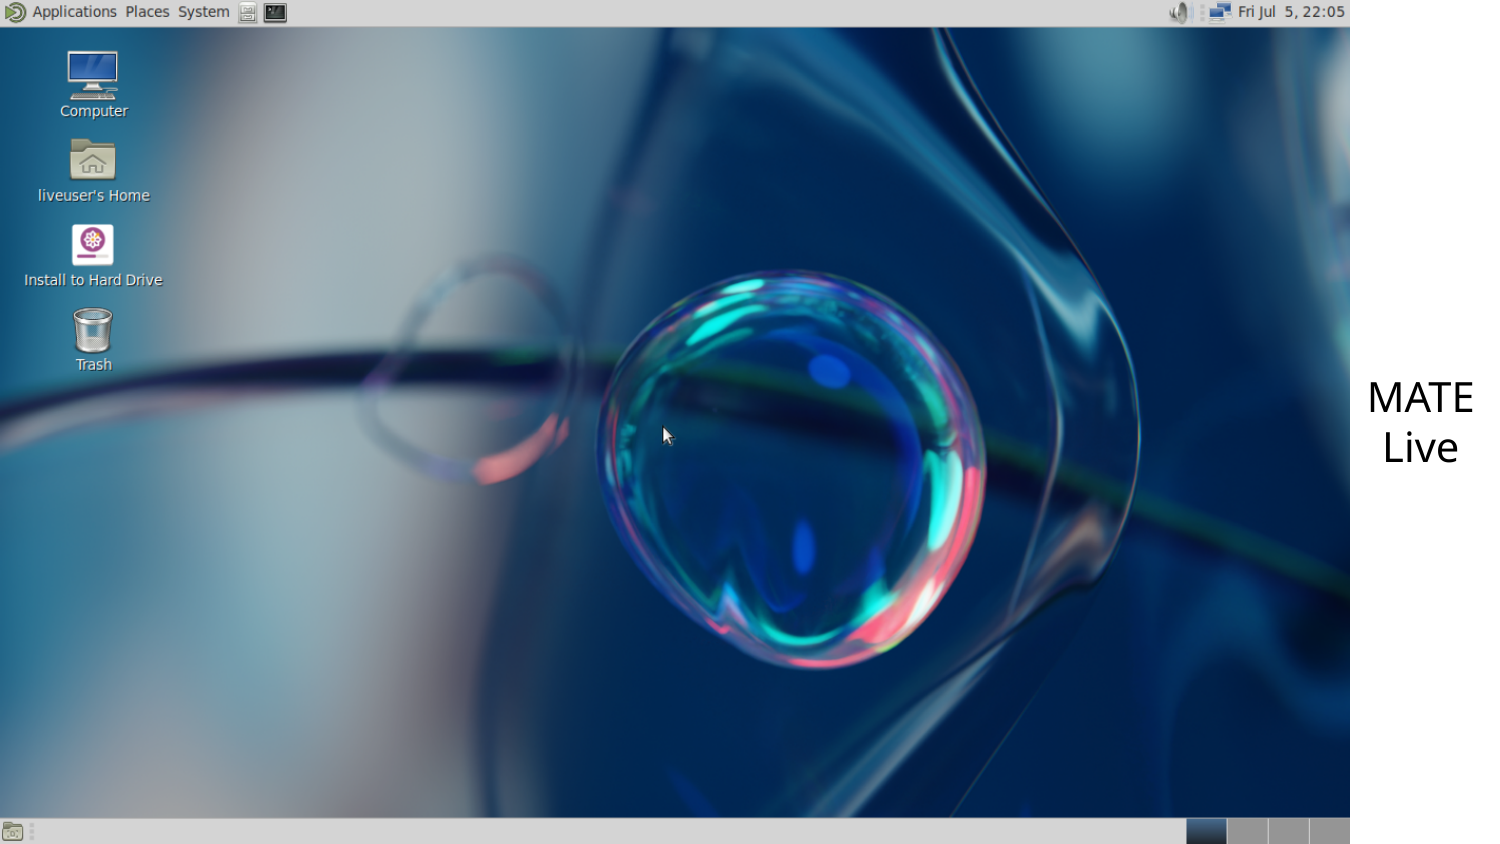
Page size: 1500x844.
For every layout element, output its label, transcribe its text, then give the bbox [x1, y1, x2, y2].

text_box MATE Live [1350, 356, 1500, 487]
picture [0, 0, 1350, 844]
